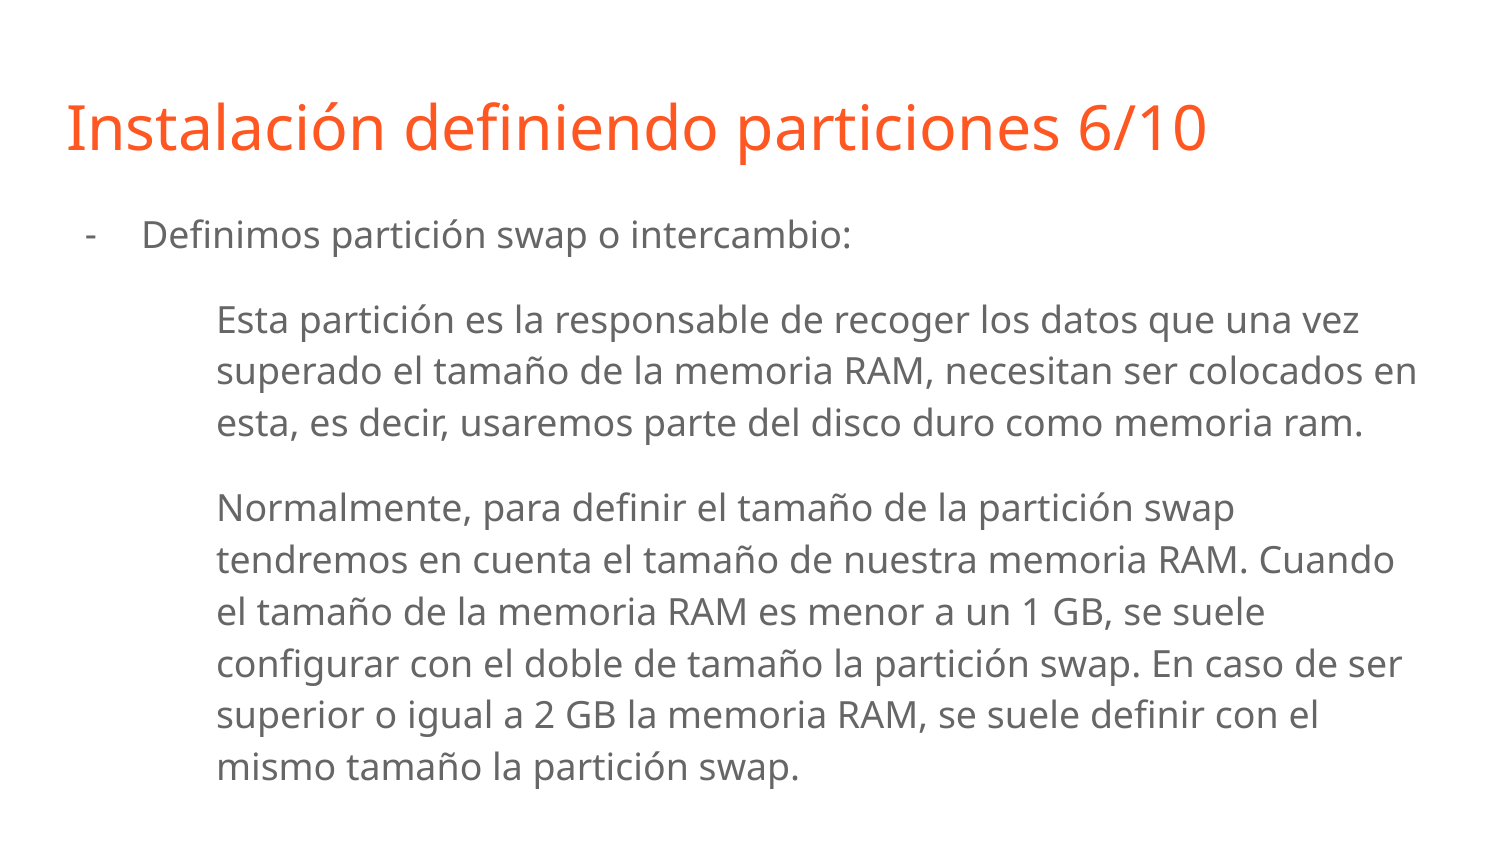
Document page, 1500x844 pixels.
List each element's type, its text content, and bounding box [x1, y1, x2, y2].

title Instalación definiendo particiones 6/10 [51, 72, 1449, 167]
list Definimos partición swap o intercambio: Esta partición es la responsable de recoger los datos que una vez superado el tamaño de la memoria RAM, necesitan ser colocados en esta, es decir, usaremos parte del disco duro como memoria ram. Normalmente, para definir el tamaño de la partición swap tendremos en cuenta el tamaño de nuestra memoria RAM. Cuando el tamaño de la memoria RAM es menor a un 1 GB, se suele configurar con el doble de tamaño la partición swap. En caso de ser superior o igual a 2 GB la memoria RAM, se suele definir con el mismo tamaño la partición swap. [51, 189, 1449, 750]
